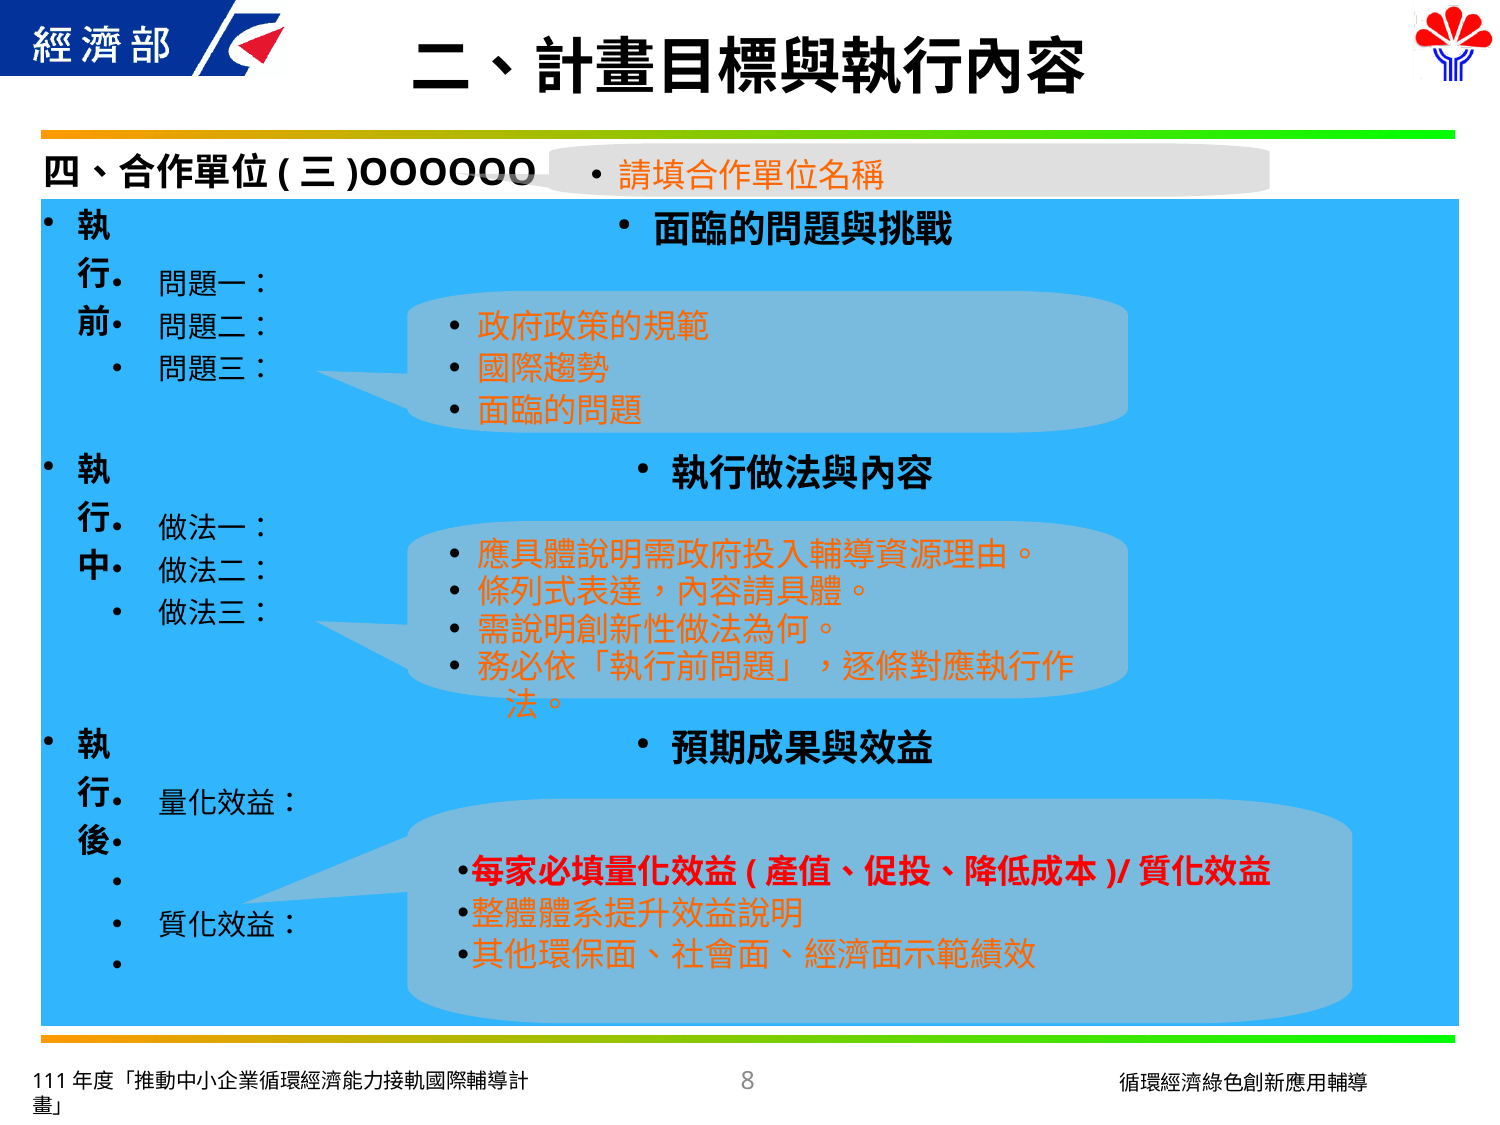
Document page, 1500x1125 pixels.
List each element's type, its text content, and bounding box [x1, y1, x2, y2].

table_cell 執行做法與內容 [112, 443, 1459, 505]
text_box 政府政策的規範 國際趨勢 面臨的問題 [315, 290, 1128, 433]
table_cell 執行中 [41, 443, 112, 718]
text_box 8 [572, 1051, 923, 1112]
title 二、計畫目標與執行內容 [0, 19, 1497, 109]
table_header 面臨的問題與挑戰 [112, 199, 1459, 261]
table_cell 執行後 [41, 718, 112, 1026]
table_cell 預期成果與效益 [112, 718, 1459, 780]
table_header 執行前 [41, 200, 112, 443]
table_cell 問題一： 問題二： 問題三： [112, 261, 1459, 443]
text_box 應具體說明需政府投入輔導資源理由。 條列式表達，內容請具體。 需說明創新性做法為何。 務必依「執行前問題」，逐條對應執行作法。 [315, 521, 1128, 699]
text_box 四、合作單位(三)OOOOOO [29, 139, 552, 200]
table_cell 量化效益： 質化效益： [112, 780, 1459, 1026]
table_cell 做法一： 做法二： 做法三： [112, 505, 1459, 718]
text_box 每家必填量化效益(產值、促投、降低成本)/質化效益 整體體系提升效益說明 其他環保面、社會面、經濟面示範績效 [242, 798, 1353, 1024]
text_box 請填合作單位名稱 [457, 143, 1270, 197]
